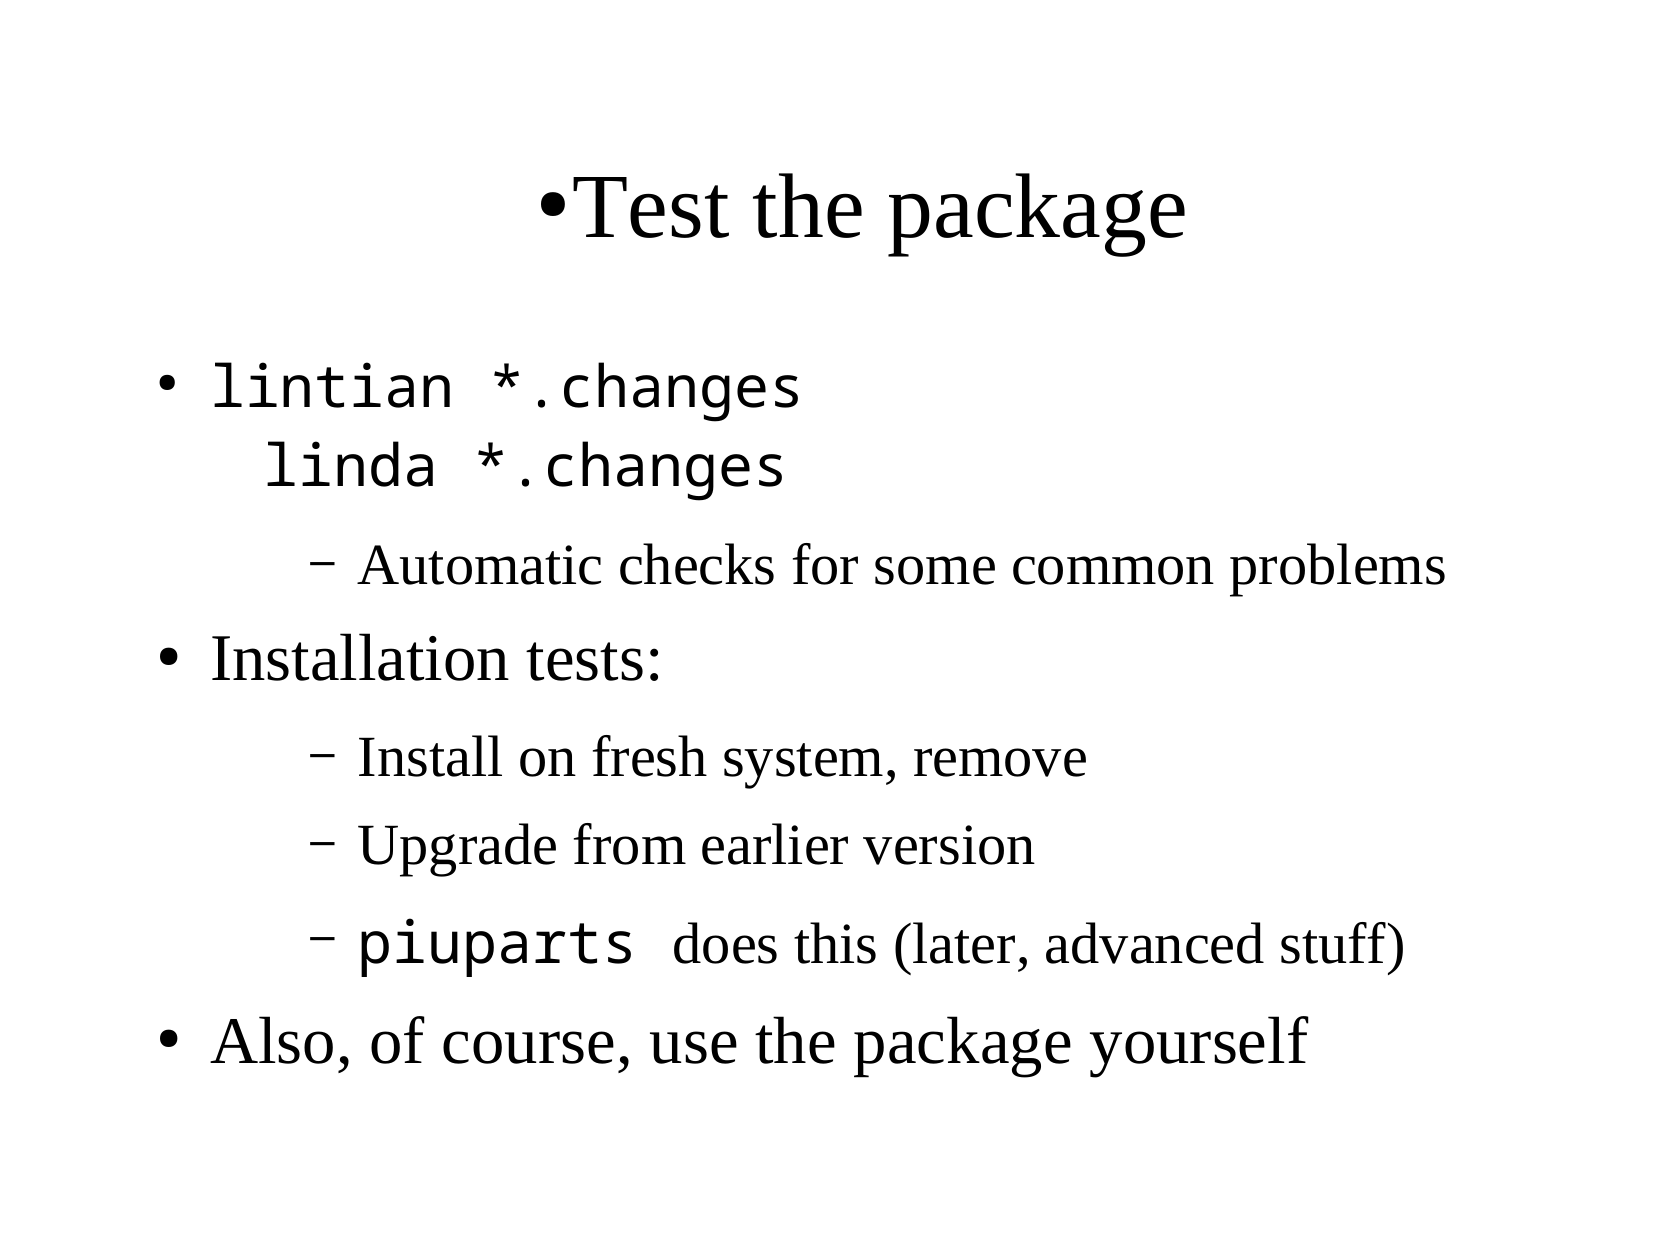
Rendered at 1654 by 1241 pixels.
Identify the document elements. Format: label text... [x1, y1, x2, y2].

title Test the package [121, 102, 1534, 311]
list lintian *.changes linda *.changes Automatic checks for some common problems Installation tests: Install on fresh system, remove Upgrade from earlier version piuparts does this (later, advanced stuff) Also, of course, use the package yourself [121, 344, 1534, 1131]
